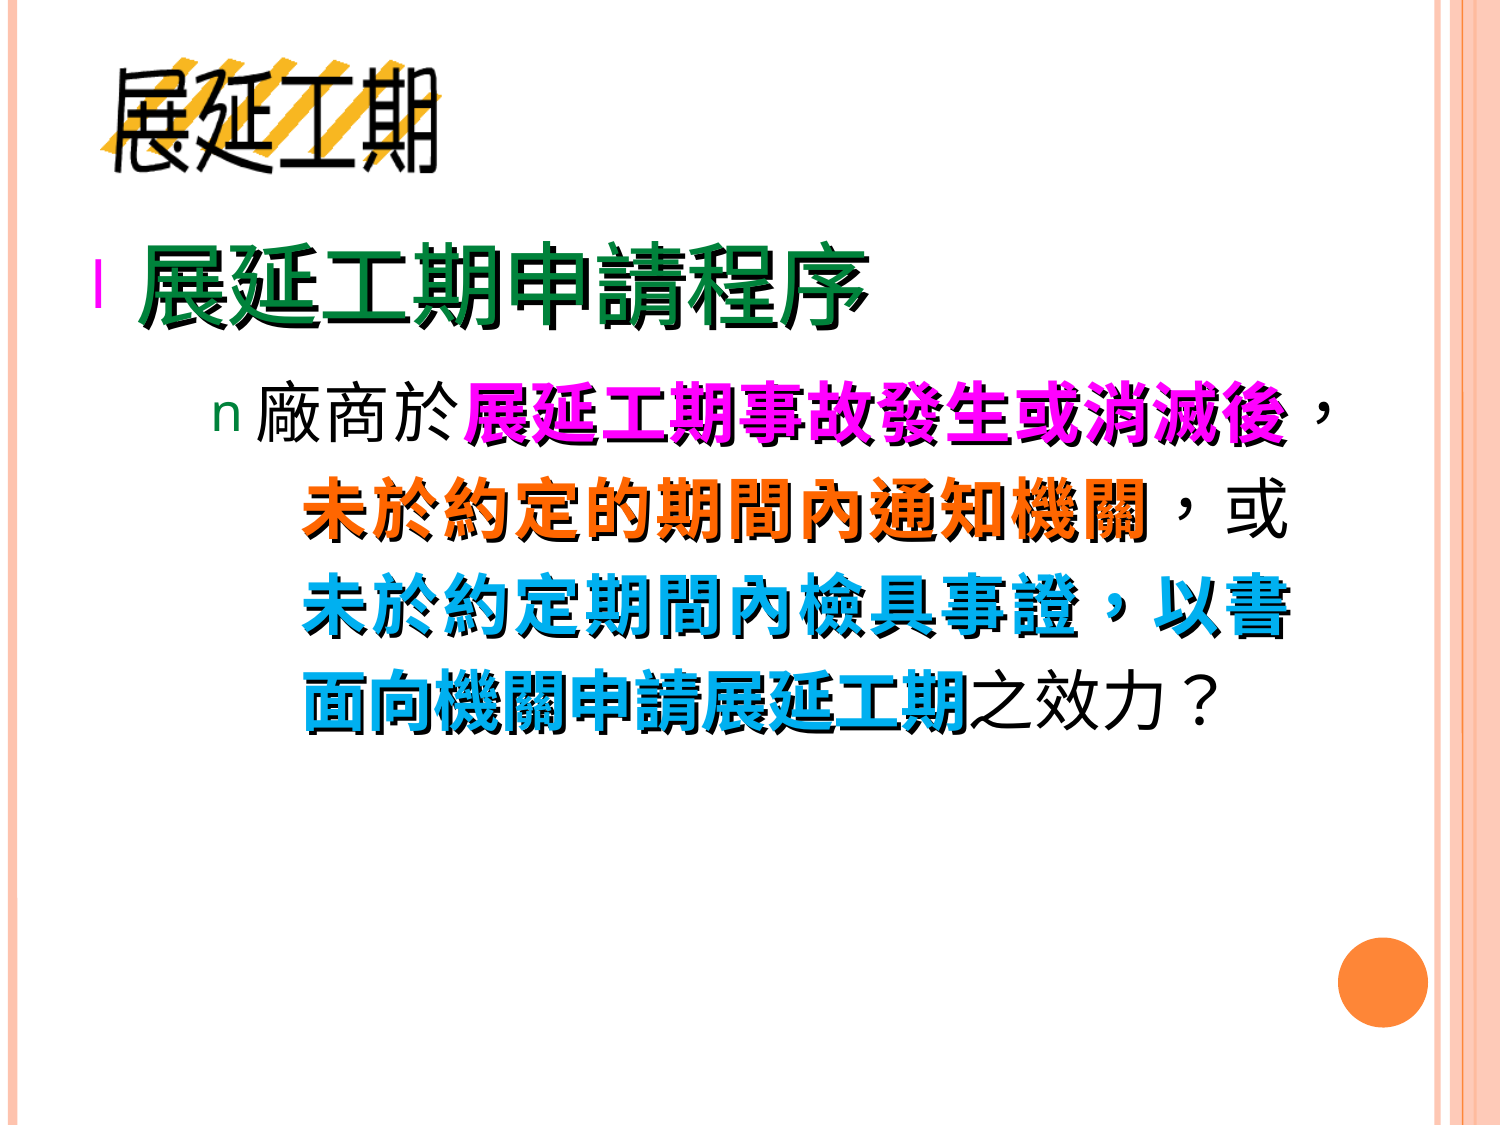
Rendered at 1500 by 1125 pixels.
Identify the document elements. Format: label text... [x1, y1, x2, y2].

picture [100, 54, 449, 178]
list 展延工期申請程序 廠商於展延工期事故發生或消滅後，未於約定的期間內通知機關，或未於約定期間內檢具事證，以書面向機關申請展延工期之效力？ [75, 231, 1306, 1125]
